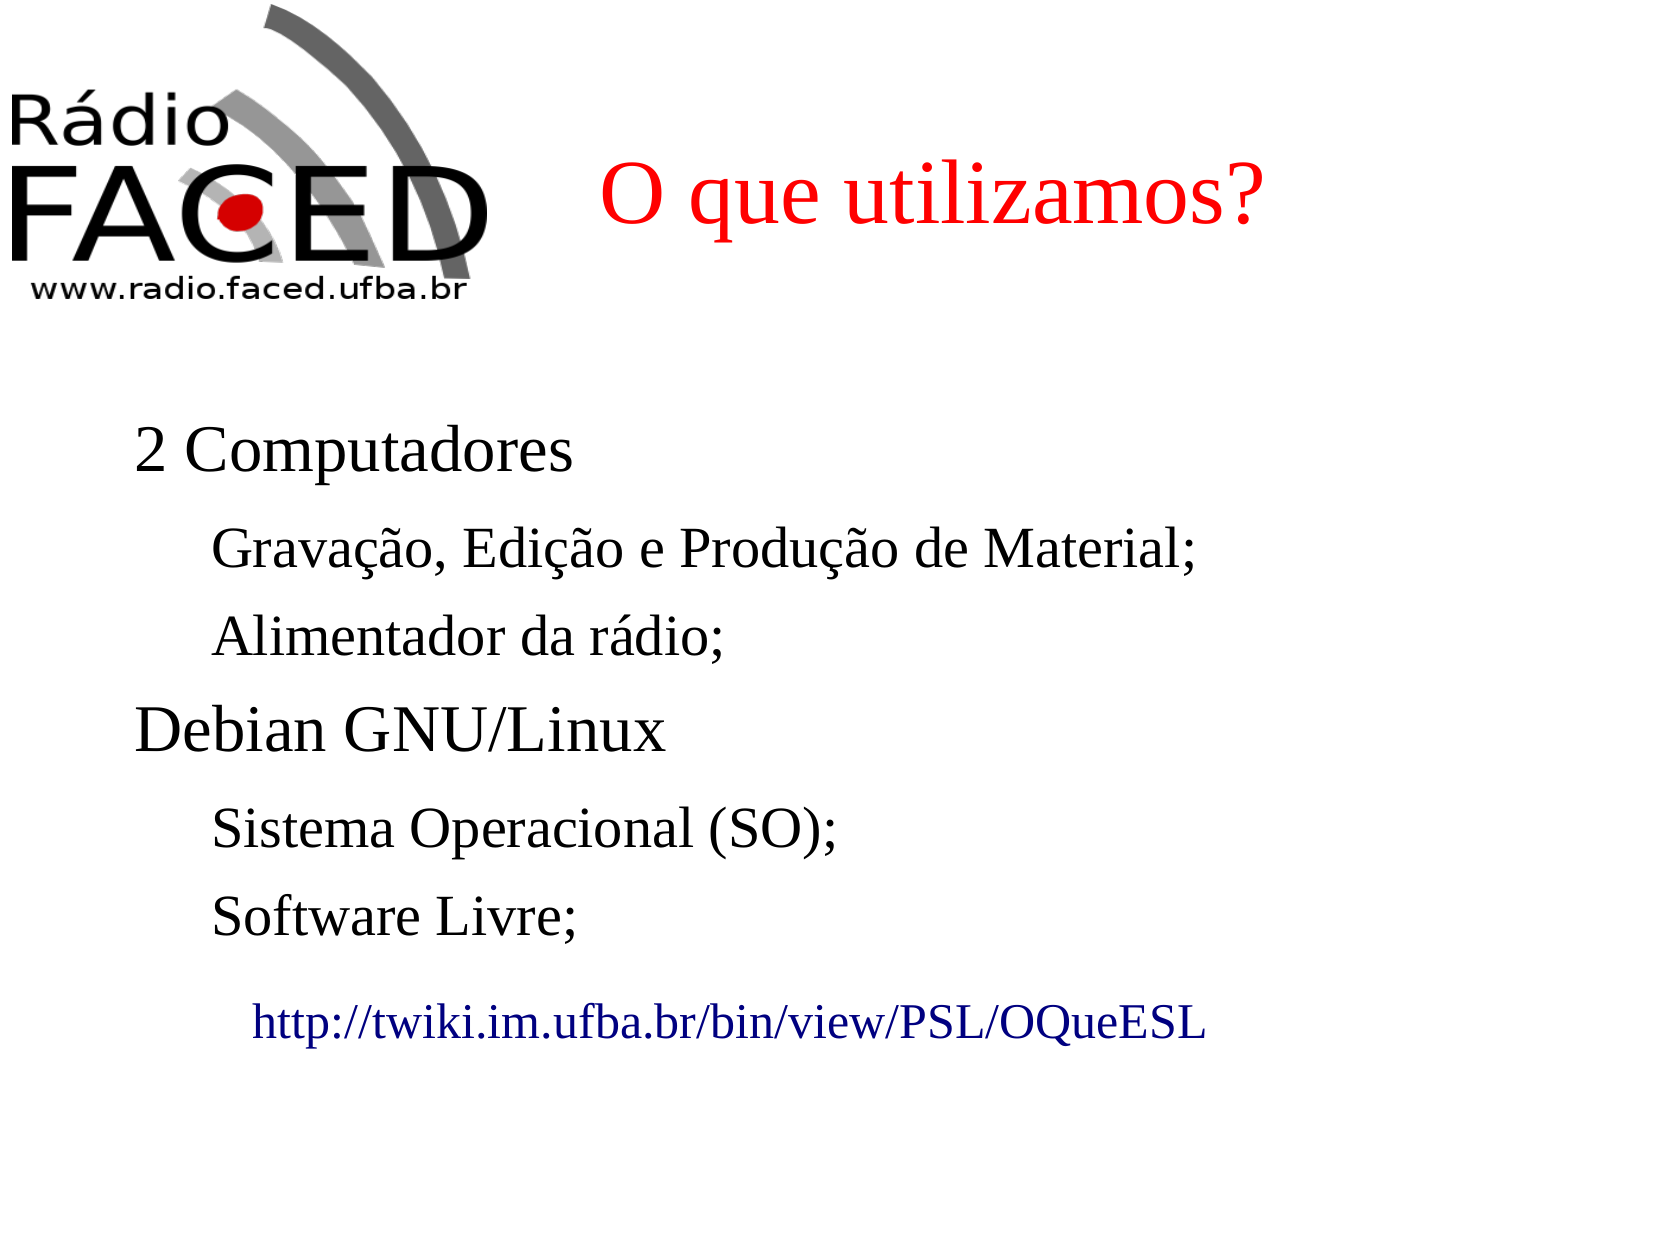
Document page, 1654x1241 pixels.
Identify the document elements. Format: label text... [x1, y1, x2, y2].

list 2 Computadores Gravação, Edição e Produção de Material; Alimentador da rádio; Debian GNU/Linux Sistema Operacional (SO); Software Livre; [116, 412, 1529, 1008]
title O que utilizamos? [487, 88, 1640, 296]
picture [12, 4, 487, 306]
text_box http://twiki.im.ufba.br/bin/view/PSL/OQueESL [252, 993, 1209, 1068]
